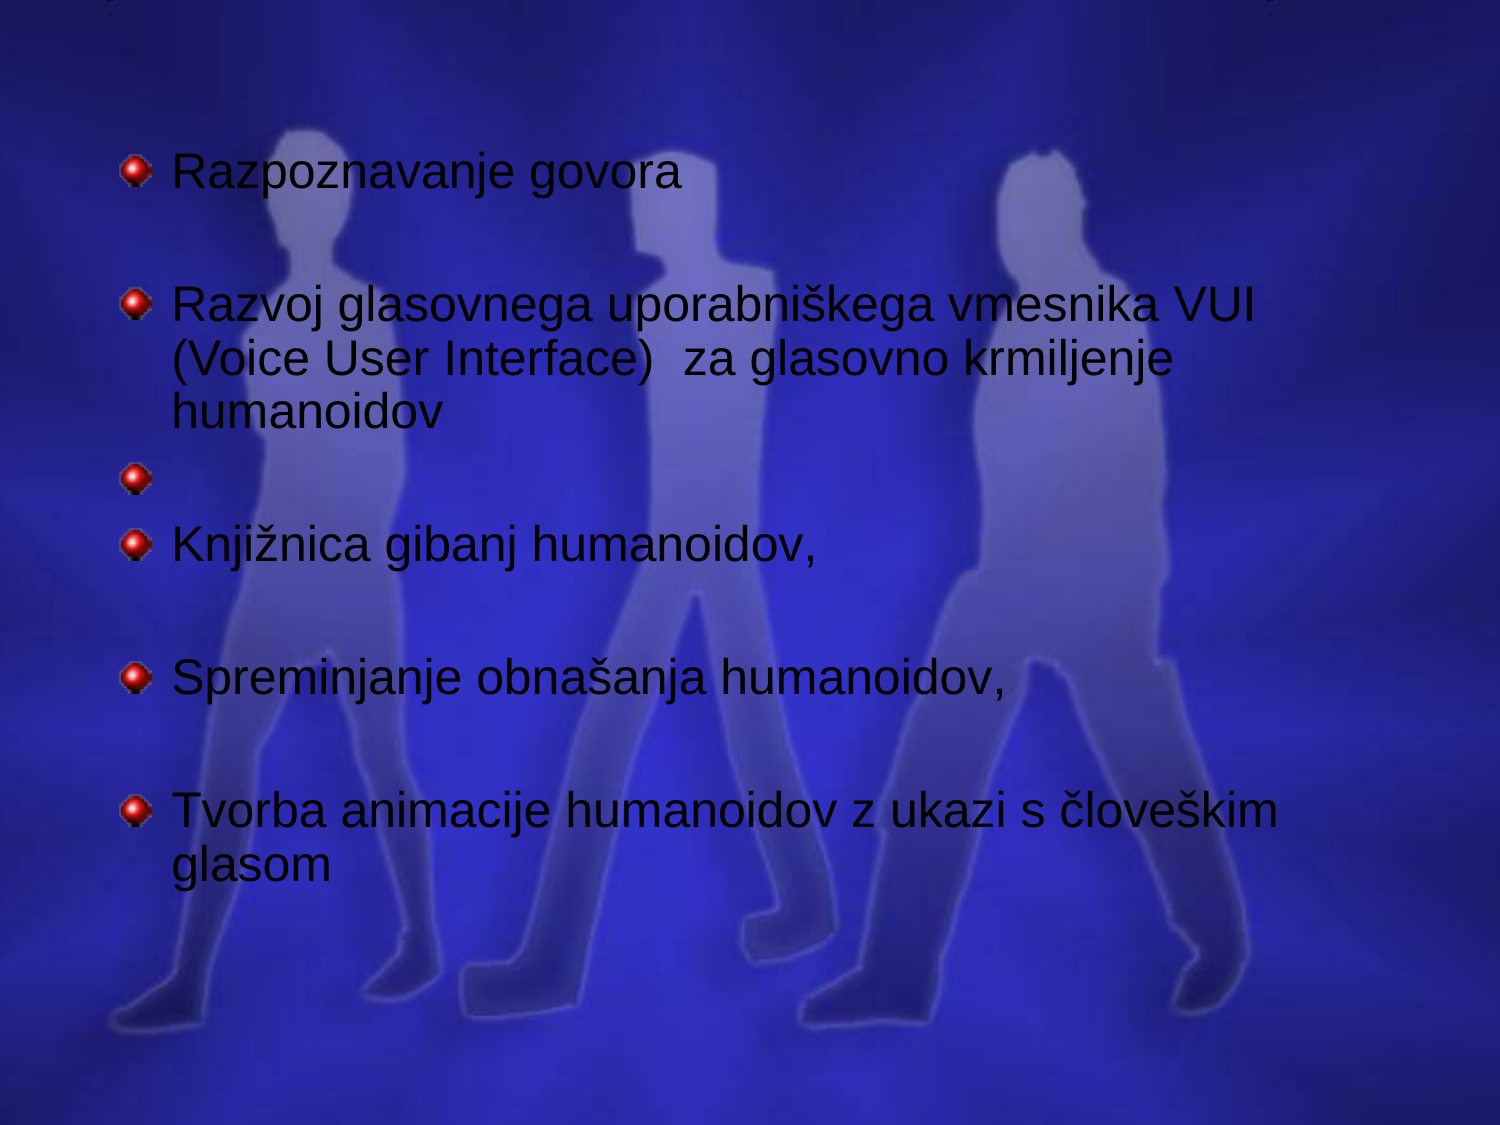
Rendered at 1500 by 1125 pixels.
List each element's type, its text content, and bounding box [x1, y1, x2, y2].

list Razpoznavanje govora Razvoj glasovnega uporabniškega vmesnika VUI (Voice User Interface) za glasovno krmiljenje humanoidov Knjižnica gibanj humanoidov, Spreminjanje obnašanja humanoidov, Tvorba animacije humanoidov z ukazi s človeškim glasom [100, 137, 1363, 950]
picture [0, 0, 1500, 1125]
